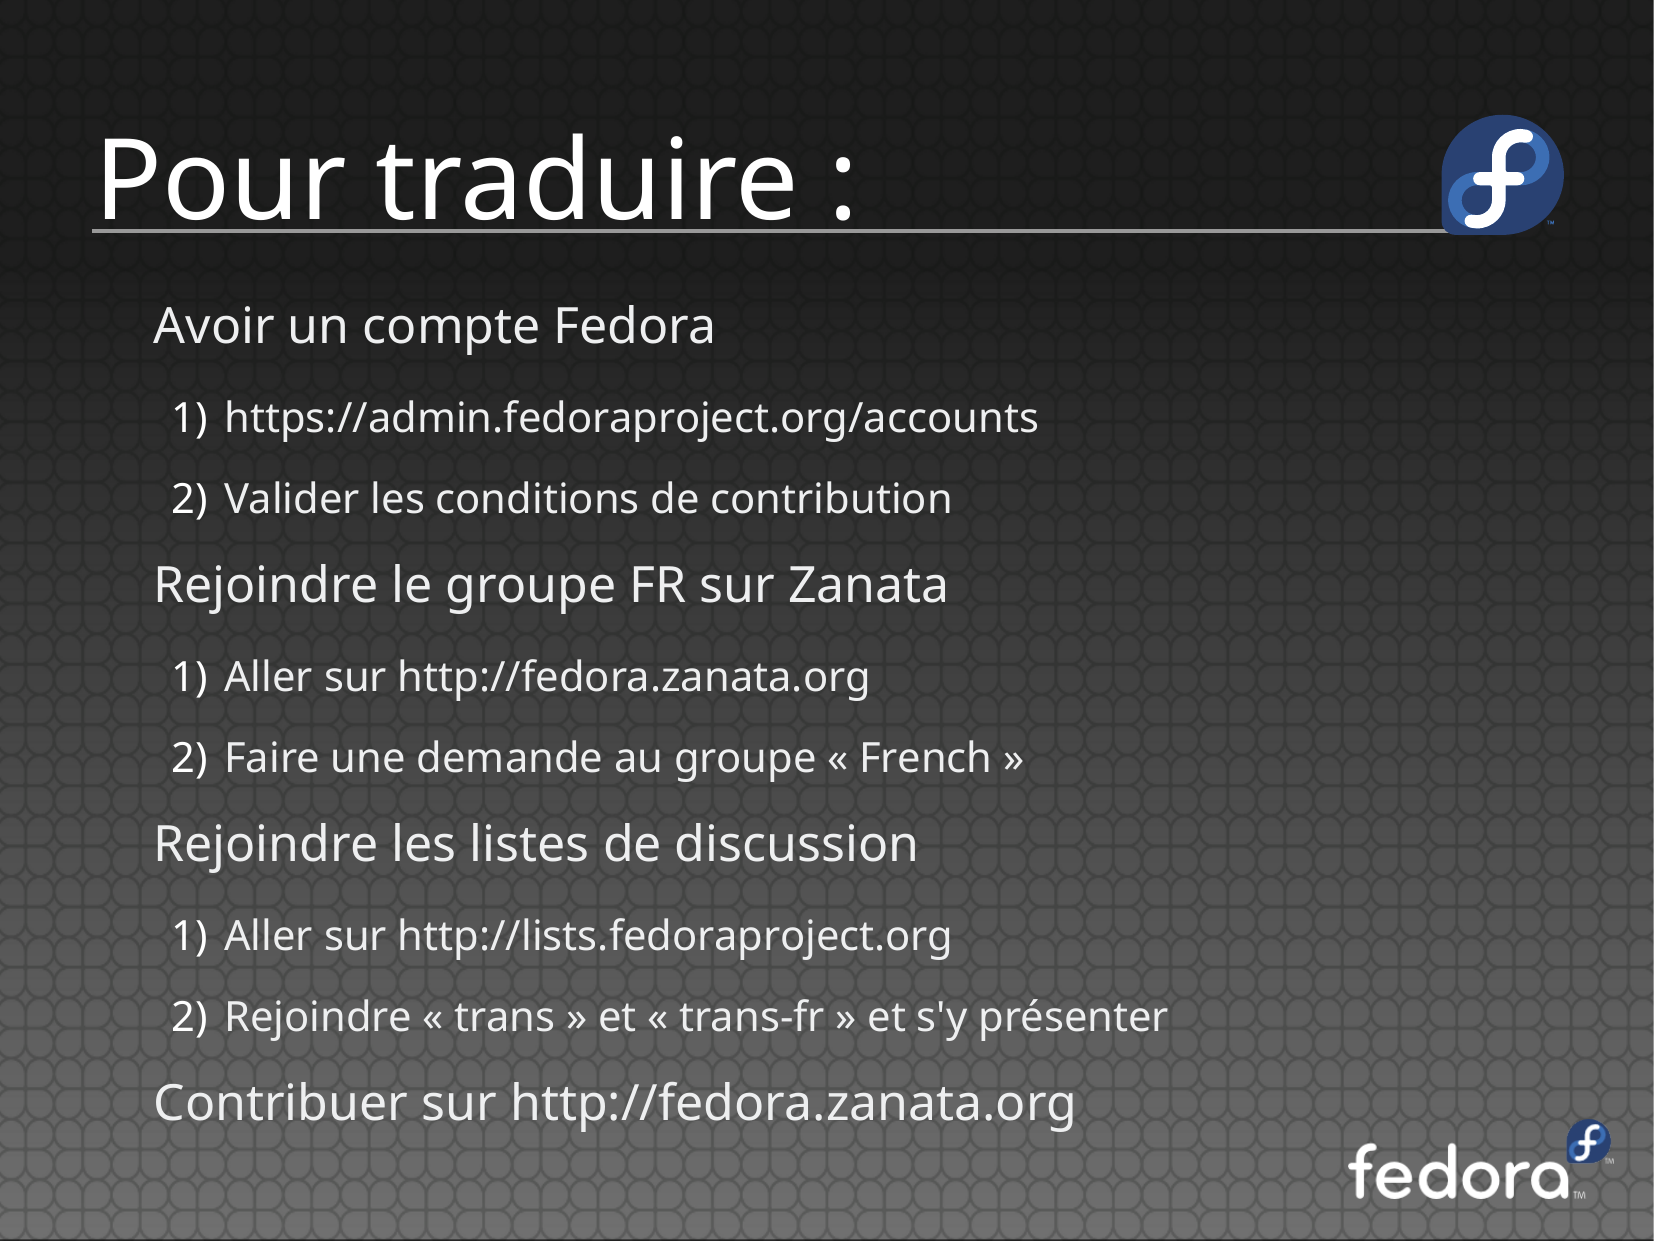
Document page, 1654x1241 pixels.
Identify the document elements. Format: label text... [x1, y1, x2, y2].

picture [0, 0, 1654, 1241]
title Pour traduire : [94, 100, 1426, 251]
list Avoir un compte Fedora https://admin.fedoraproject.org/accounts Valider les conditions de contribution Rejoindre le groupe FR sur Zanata Aller sur http://fedora.zanata.org Faire une demande au groupe « French » Rejoindre les listes de discussion Aller sur http://lists.fedoraproject.org Rejoindre « trans » et « trans-fr » et s'y présenter Contribuer sur http://fedora.zanata.org [82, 290, 1571, 1094]
